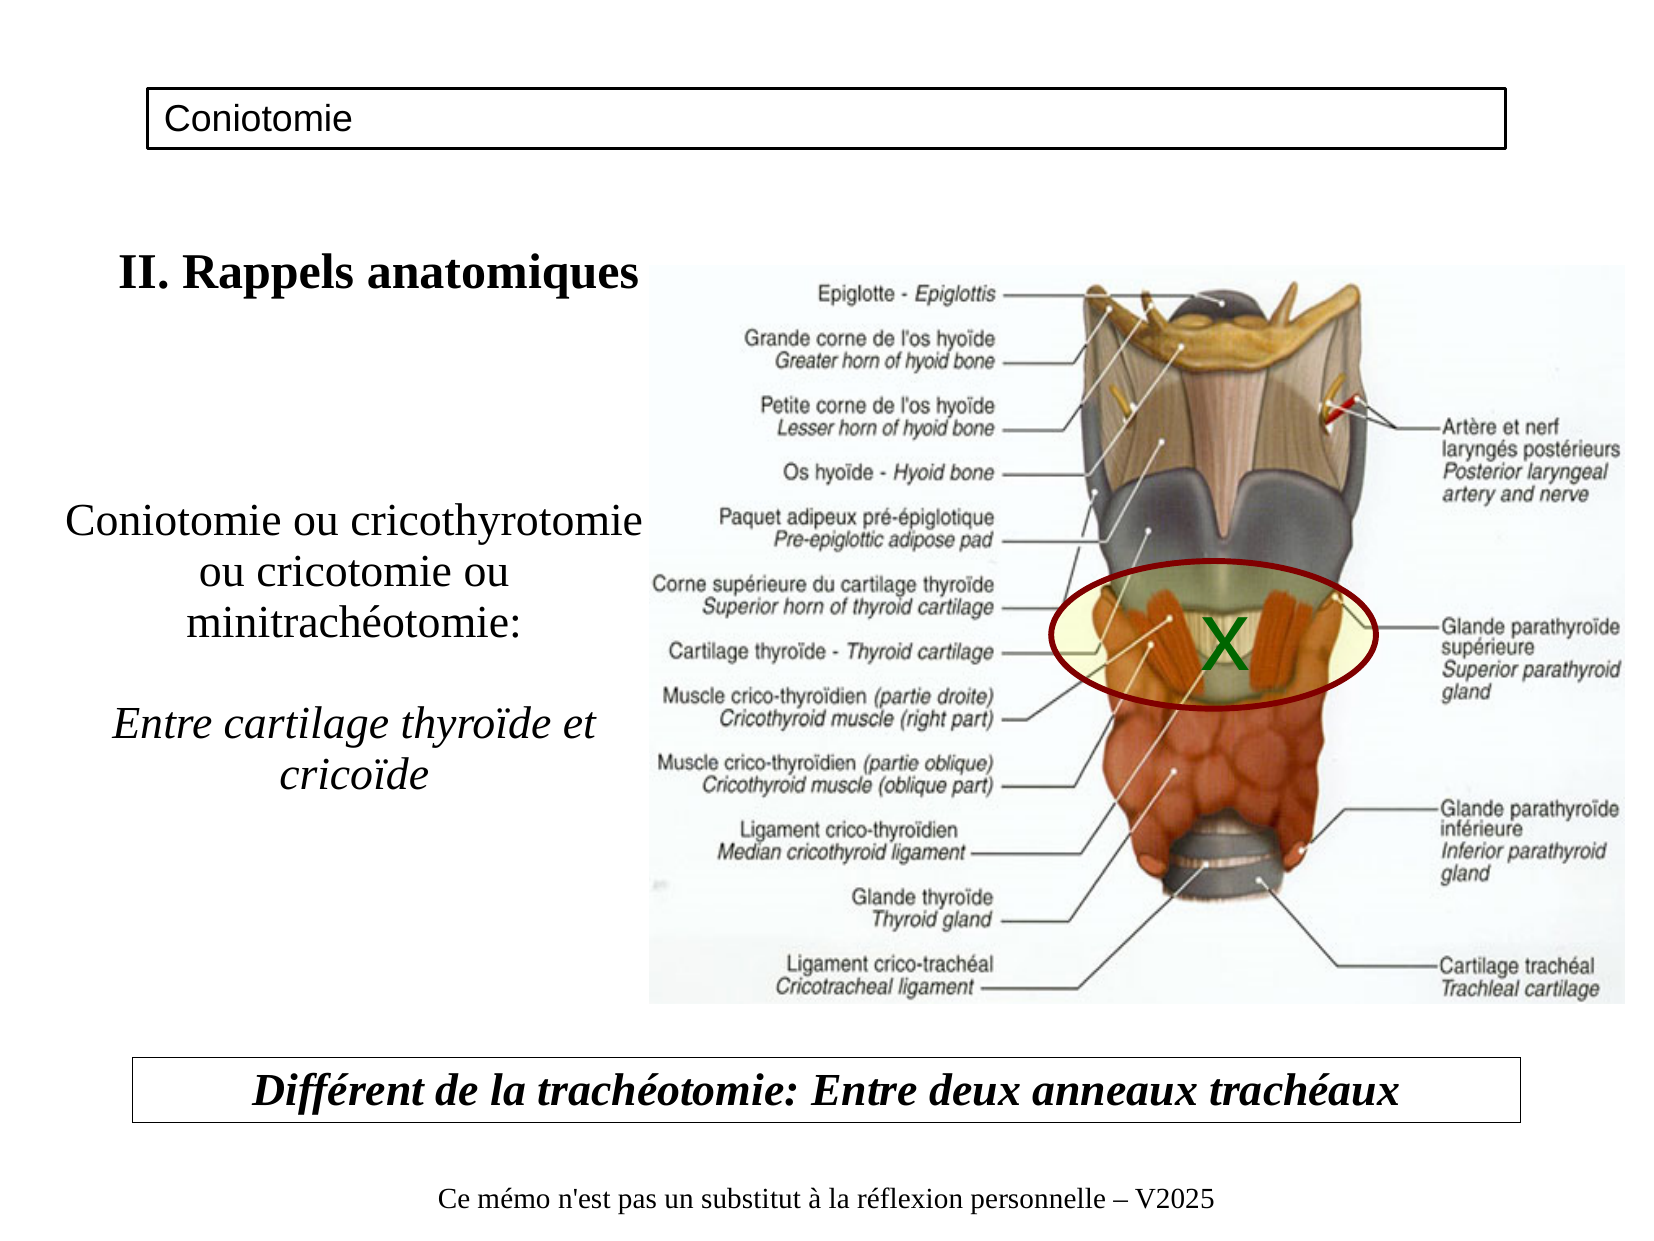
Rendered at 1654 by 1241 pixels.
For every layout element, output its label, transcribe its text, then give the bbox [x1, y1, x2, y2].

text_box Ce mémo n'est pas un substitut à la réflexion personnelle – V2025 [0, 1175, 1654, 1233]
text_box [1051, 561, 1376, 709]
text_box x [1181, 572, 1270, 700]
text_box Différent de la trachéotomie: Entre deux anneaux trachéaux [132, 1057, 1521, 1123]
text_box II. Rappels anatomiques [103, 236, 1518, 308]
text_box Coniotomie ou cricothyrotomie ou cricotomie ou minitrachéotomie: Entre cartilage thyroïde et cricoïde [29, 487, 680, 809]
picture [649, 265, 1625, 1004]
text_box Coniotomie [147, 88, 1506, 149]
